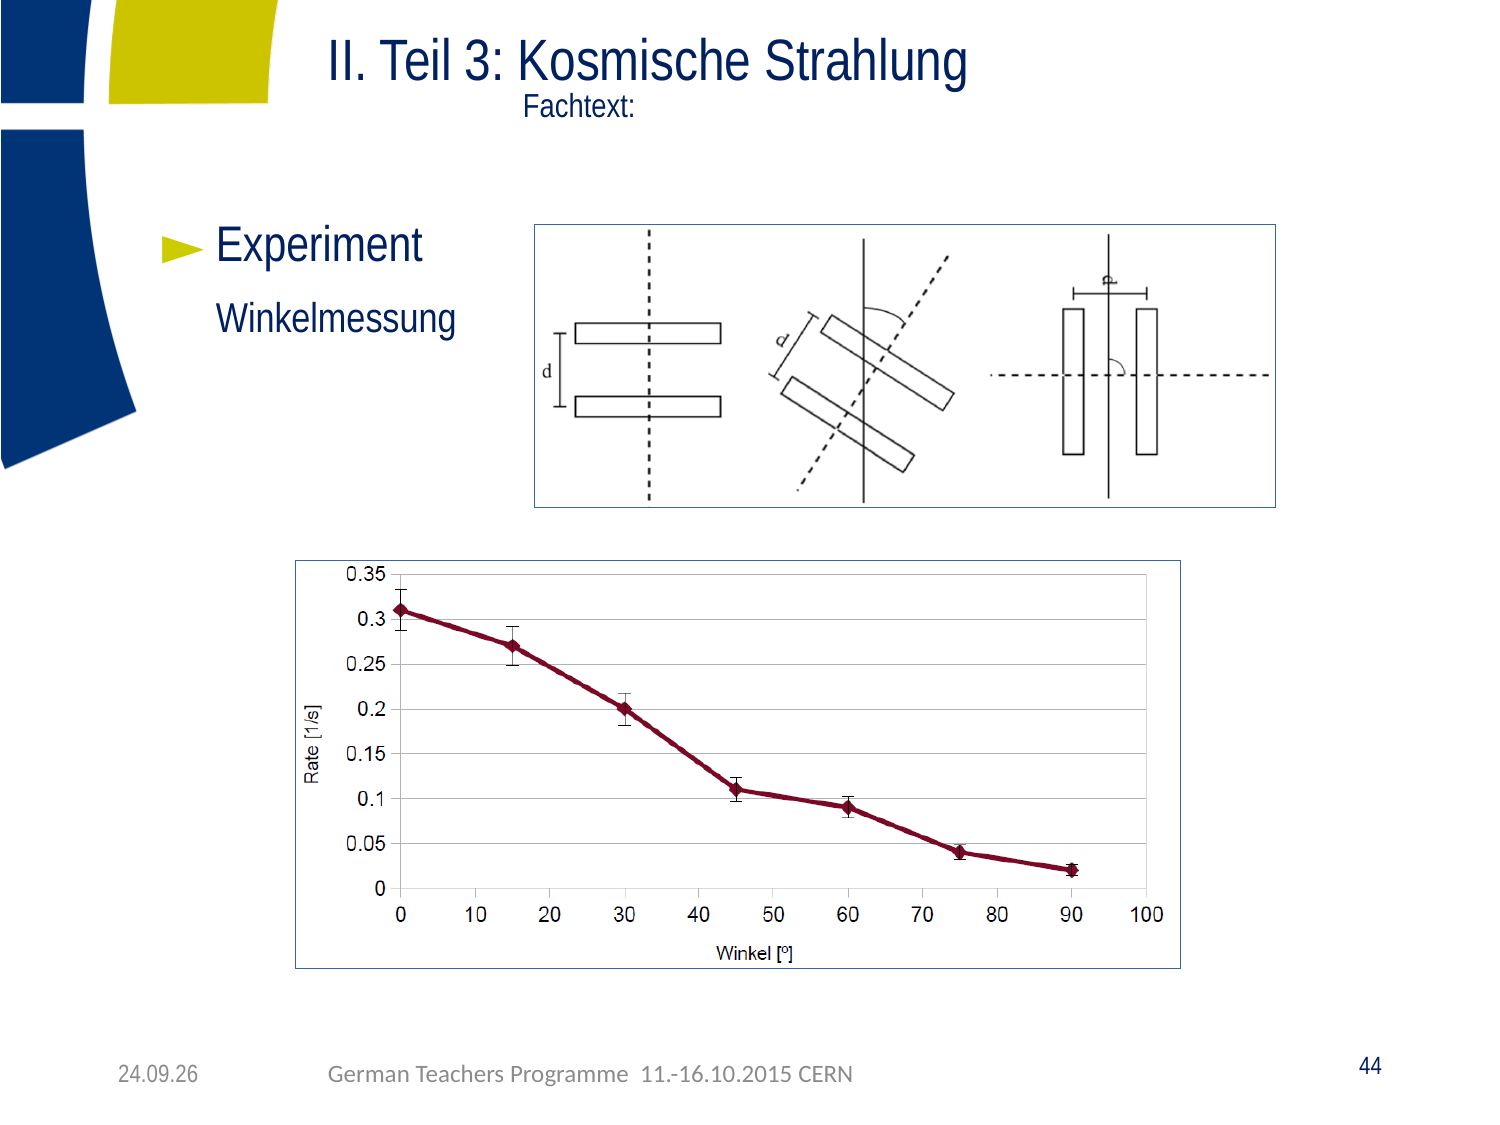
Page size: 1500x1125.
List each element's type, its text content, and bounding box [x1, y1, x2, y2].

picture [534, 224, 1276, 508]
picture [0, 0, 1500, 1125]
slide_number <Foliennummer> [1059, 1042, 1397, 1103]
title Fachtext: [507, 47, 1371, 161]
slide_number 14.10.15 [103, 1042, 290, 1103]
title II. Teil 3: Kosmische Strahlung [312, 0, 1400, 114]
footer German Teachers Programme 11.-16.10.2015 CERN [312, 1042, 987, 1103]
list Experiment Winkelmessung [129, 125, 1367, 815]
